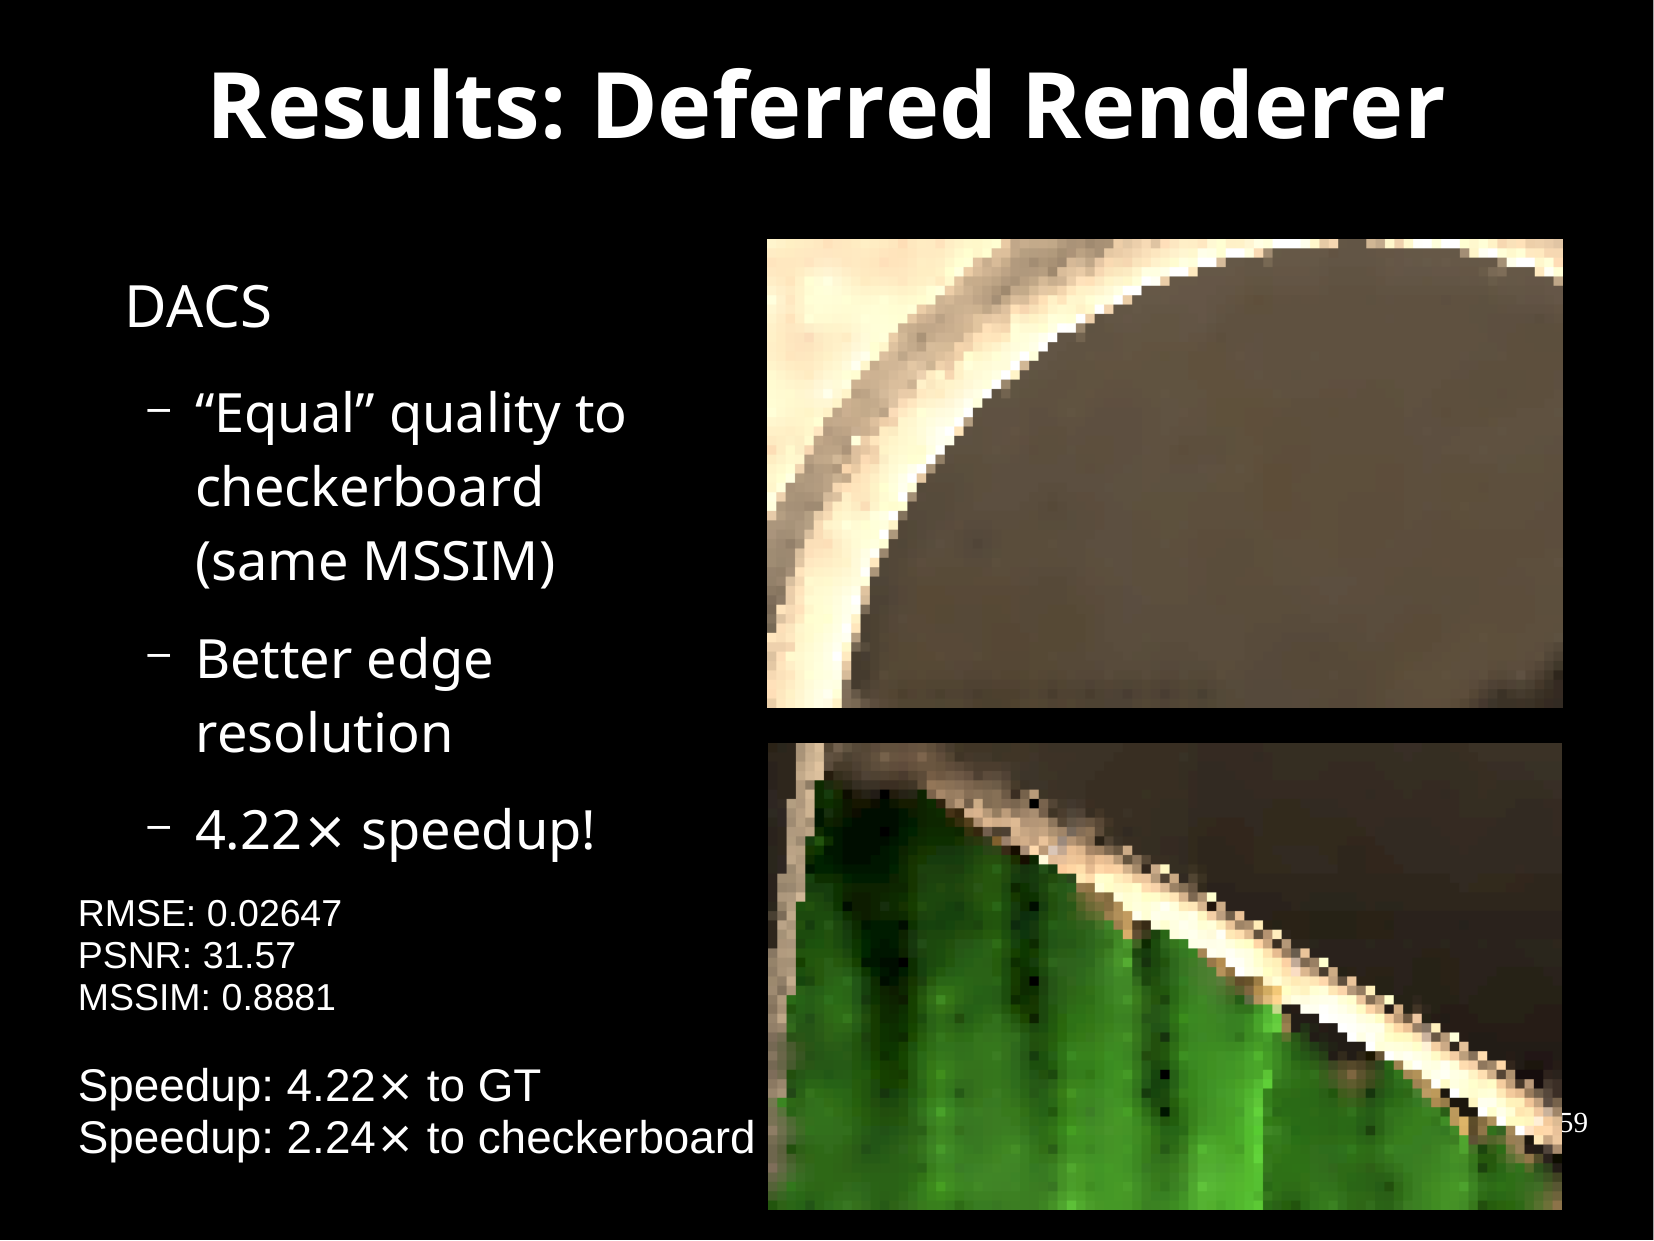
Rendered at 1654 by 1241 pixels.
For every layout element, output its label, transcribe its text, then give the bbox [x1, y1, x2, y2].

list DACS “Equal” quality to checkerboard (same MSSIM) Better edge resolution 4.22⨯ speedup! [53, 265, 758, 1103]
picture [768, 743, 1562, 1210]
picture [767, 239, 1563, 708]
text_box RMSE: 0.02647 PSNR: 31.57 MSSIM: 0.8881 Speedup: 4.22⨯ to GT Speedup: 2.24⨯ to checkerboard [63, 885, 775, 1222]
title Results: Deferred Renderer [0, 0, 1654, 207]
